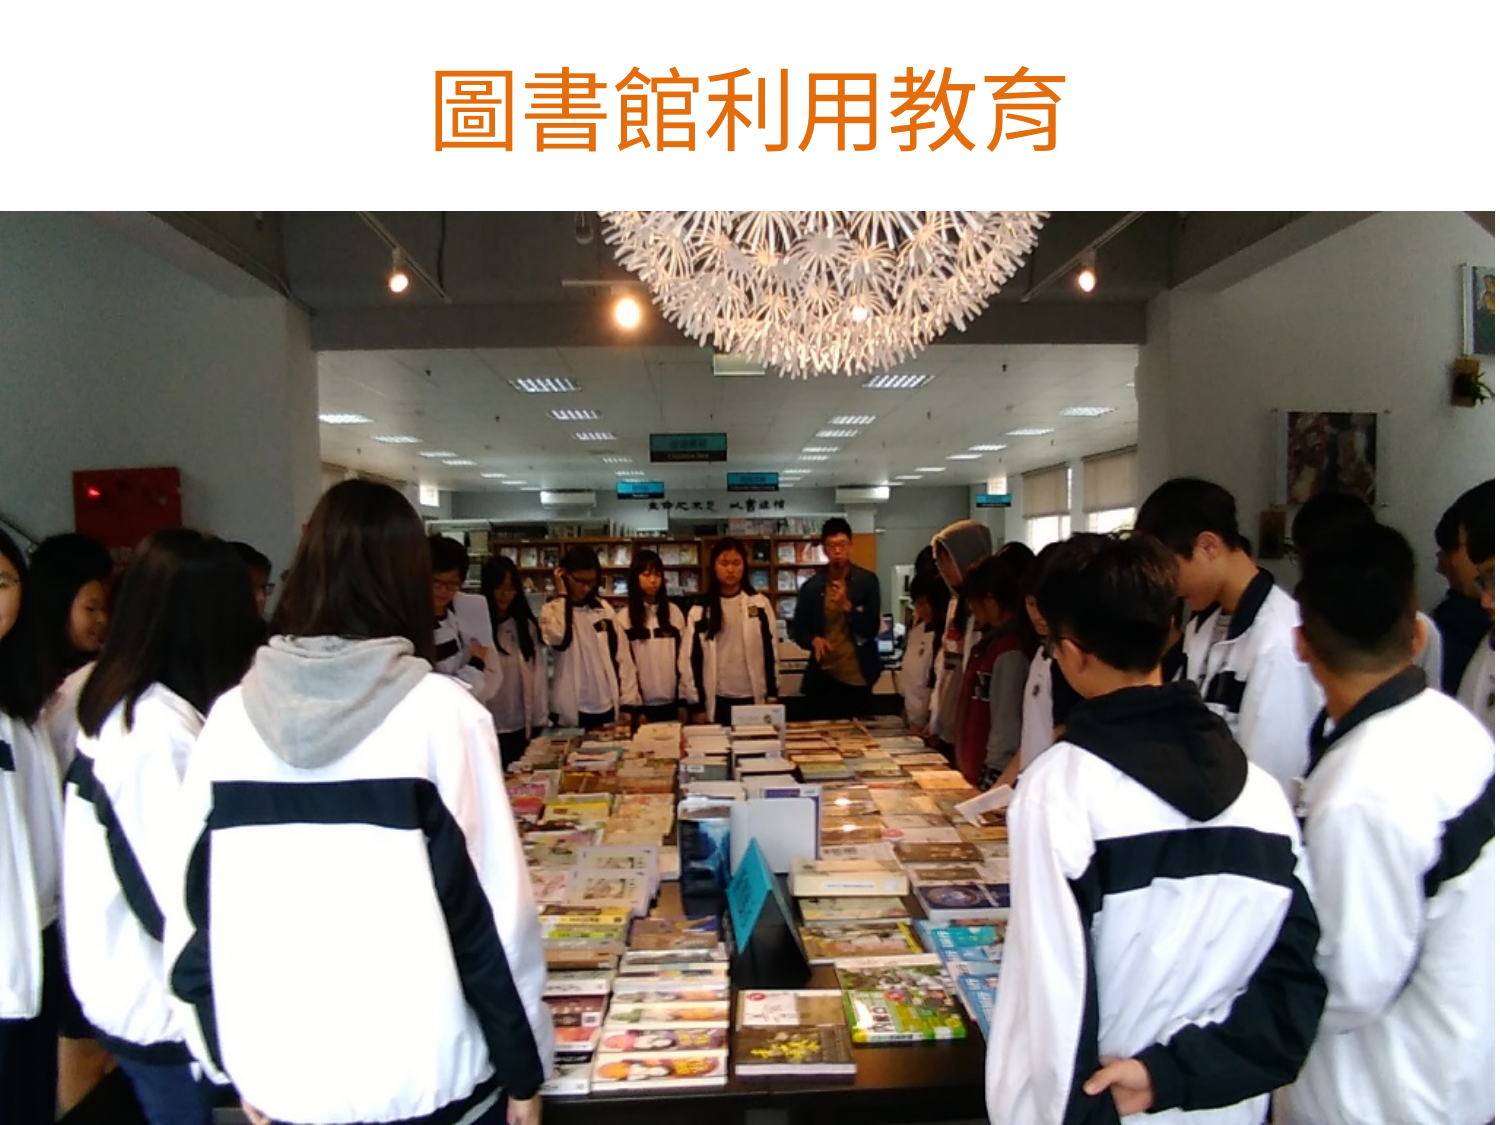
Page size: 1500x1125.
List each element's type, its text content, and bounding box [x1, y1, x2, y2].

text_box 圖書館利用教育 [75, 45, 1426, 209]
picture [0, 211, 1495, 1125]
